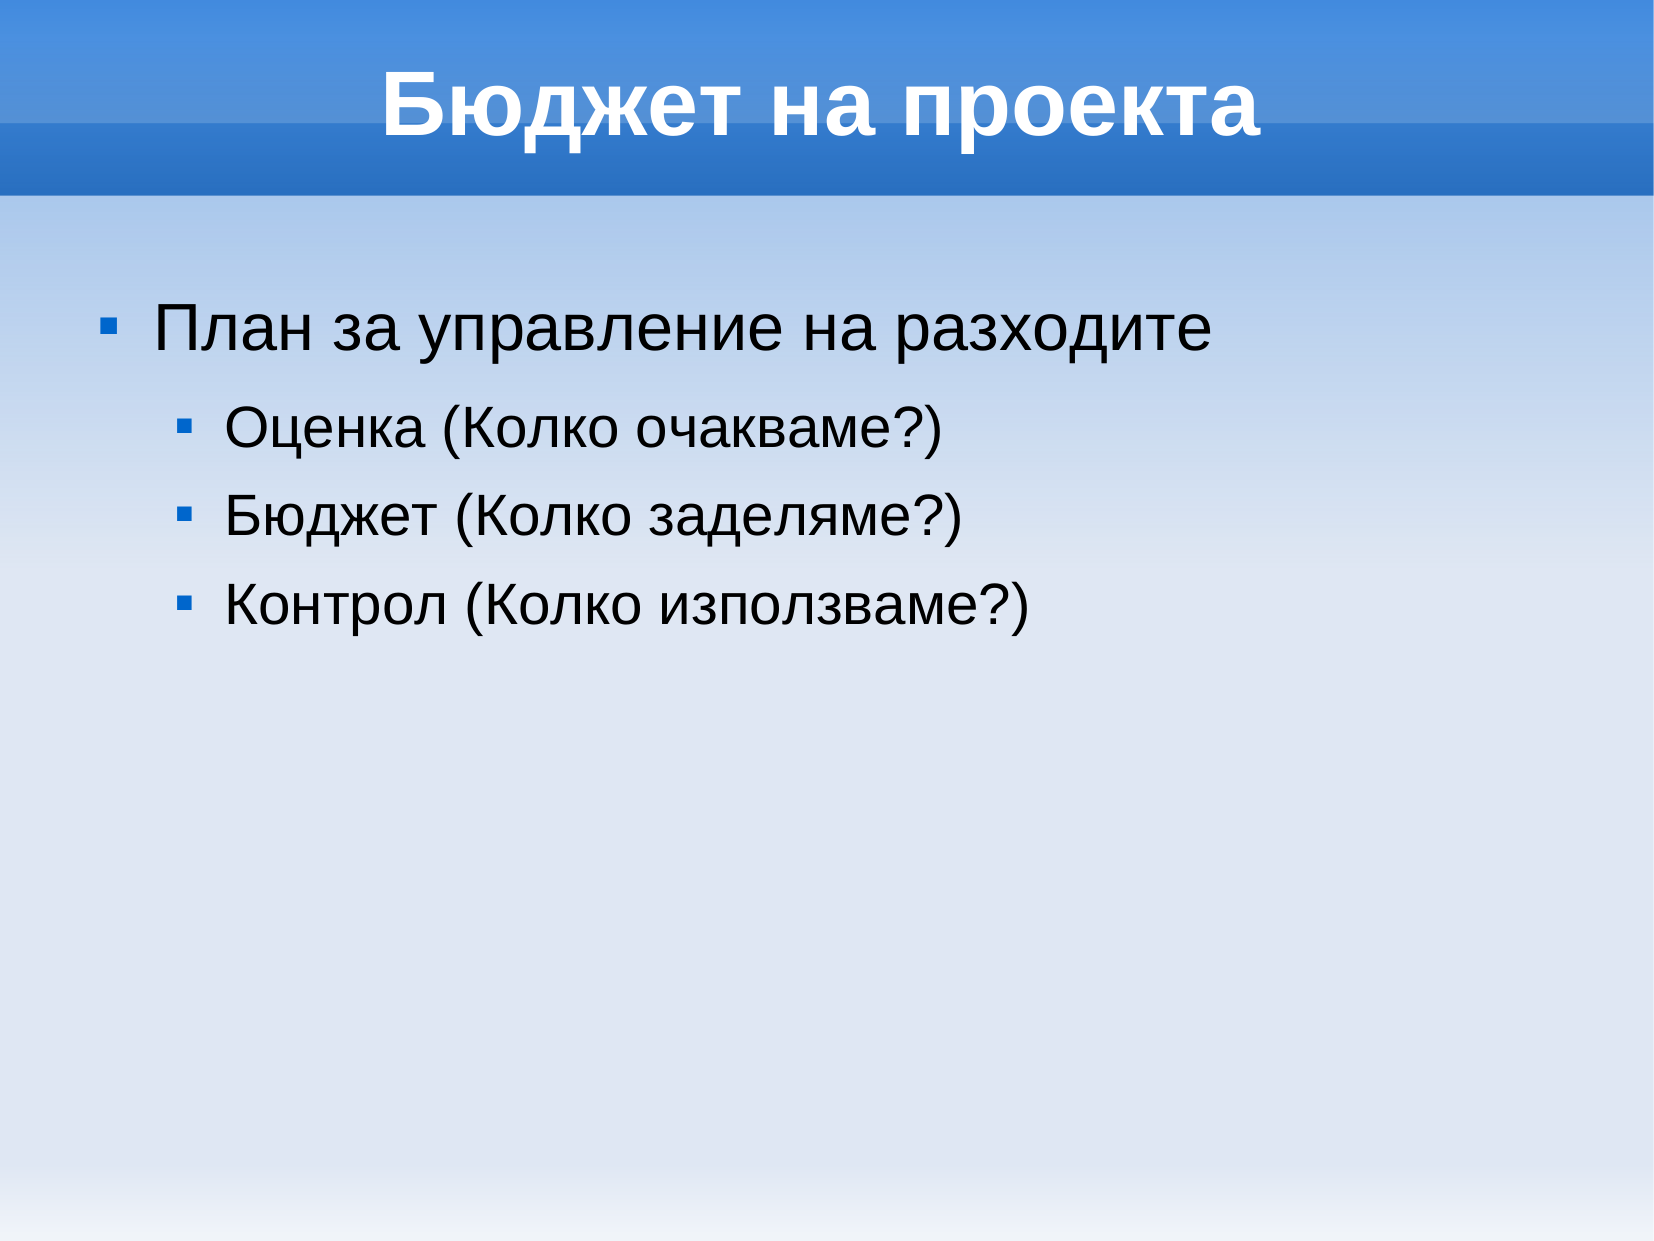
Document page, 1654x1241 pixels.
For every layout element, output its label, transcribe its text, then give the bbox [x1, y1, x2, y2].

title Бюджет на проекта [76, 0, 1565, 208]
picture [0, 0, 1654, 1241]
list План за управление на разходите Оценка (Колко очакваме?) Бюджет (Колко заделяме?) Контрол (Колко използваме?) [82, 290, 1571, 1109]
